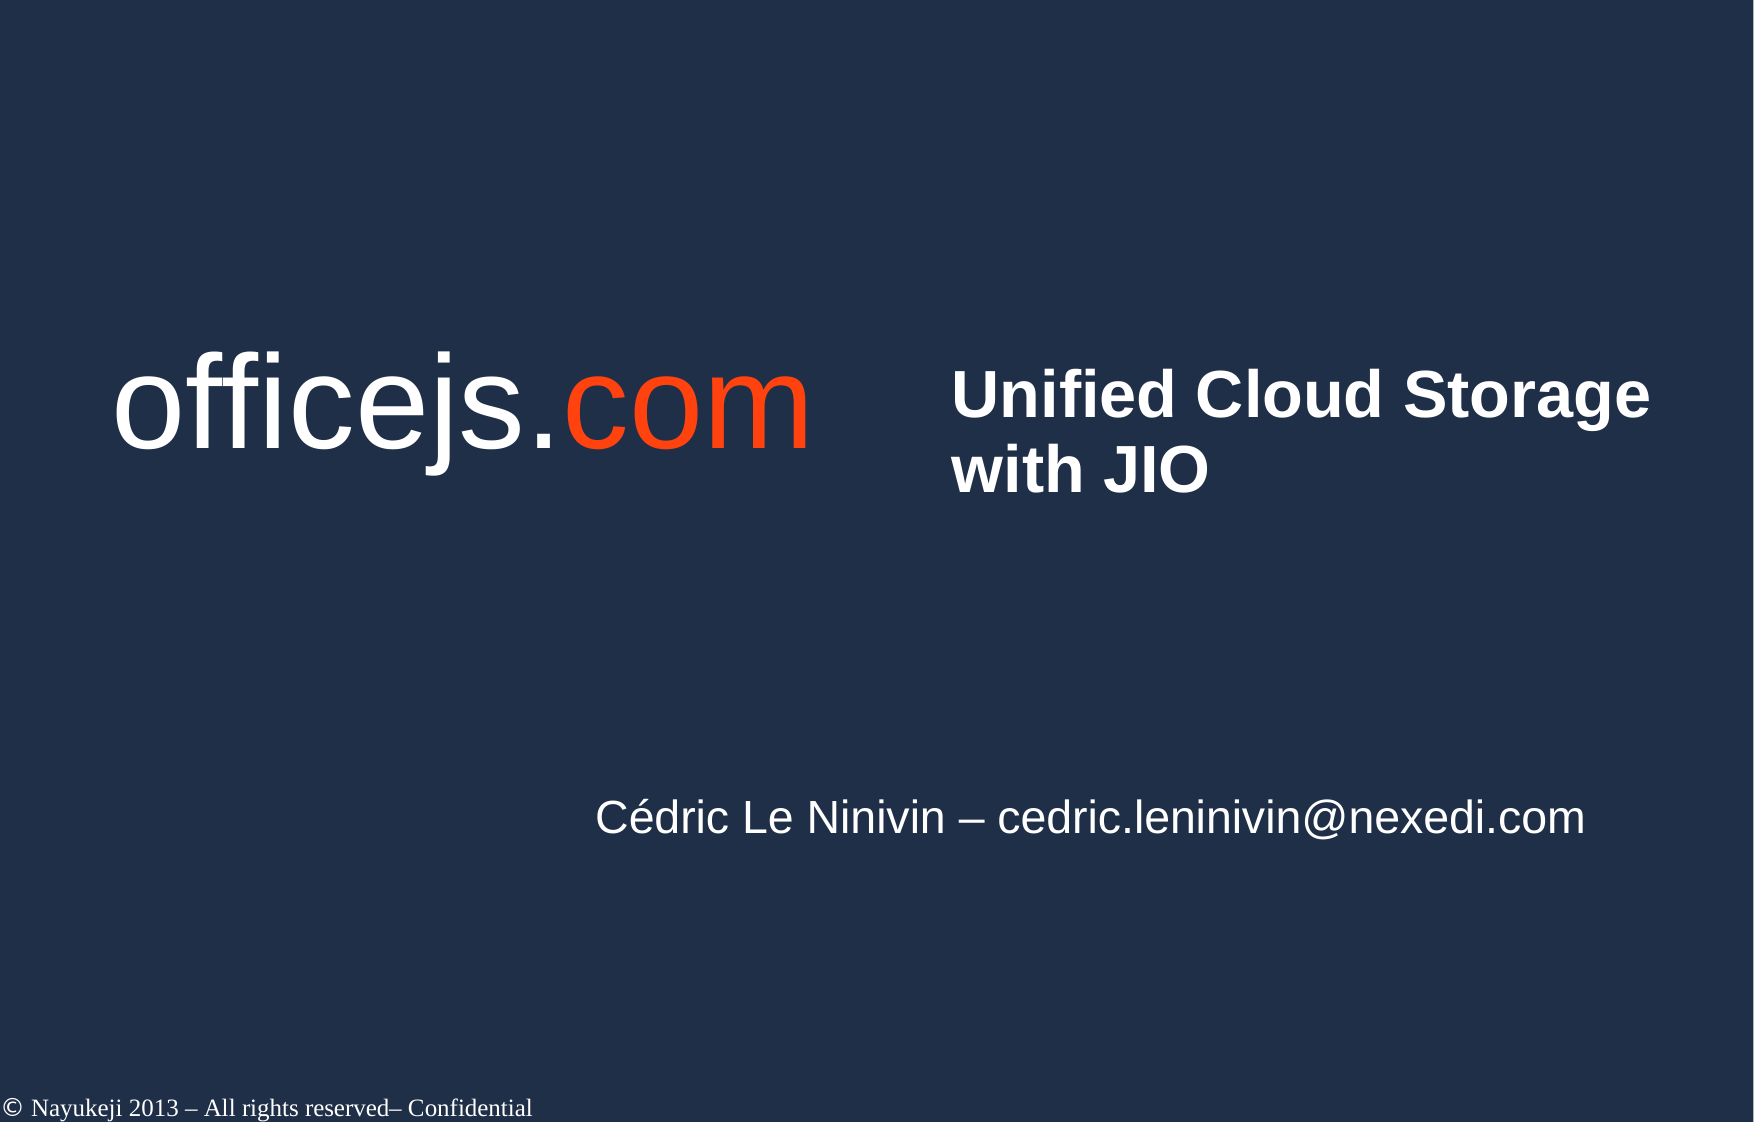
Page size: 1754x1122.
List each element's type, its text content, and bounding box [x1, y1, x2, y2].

list Unified Cloud Storage with JIO [951, 357, 1678, 525]
list officejs.com [110, 327, 837, 477]
text_box Cédric Le Ninivin – cedric.leninivin@nexedi.com [595, 791, 1587, 844]
